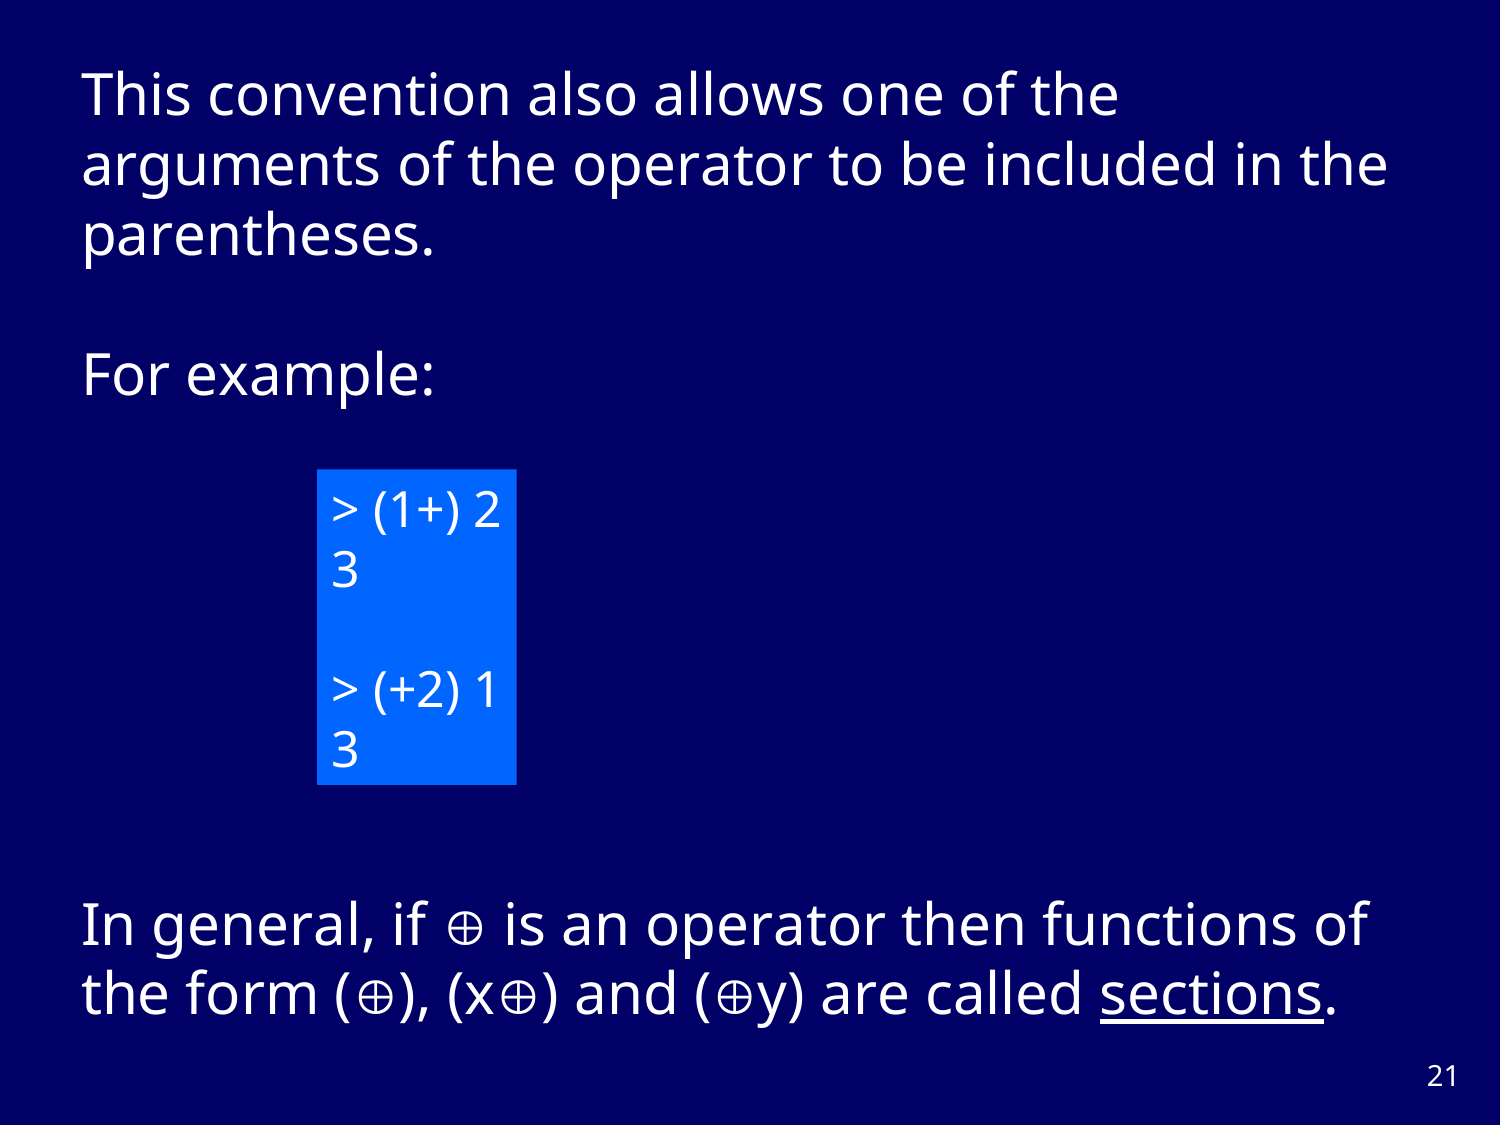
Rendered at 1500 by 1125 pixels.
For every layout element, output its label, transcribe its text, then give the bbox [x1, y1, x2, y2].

text_box In general, if  is an operator then functions of the form (), (x) and (y) are called sections. [66, 878, 1437, 1035]
text_box > (1+) 2 3 > (+2) 1 3 [317, 469, 517, 785]
text_box This convention also allows one of the arguments of the operator to be included in the parentheses. For example: [66, 49, 1417, 415]
text_box <number> [1374, 1049, 1476, 1101]
